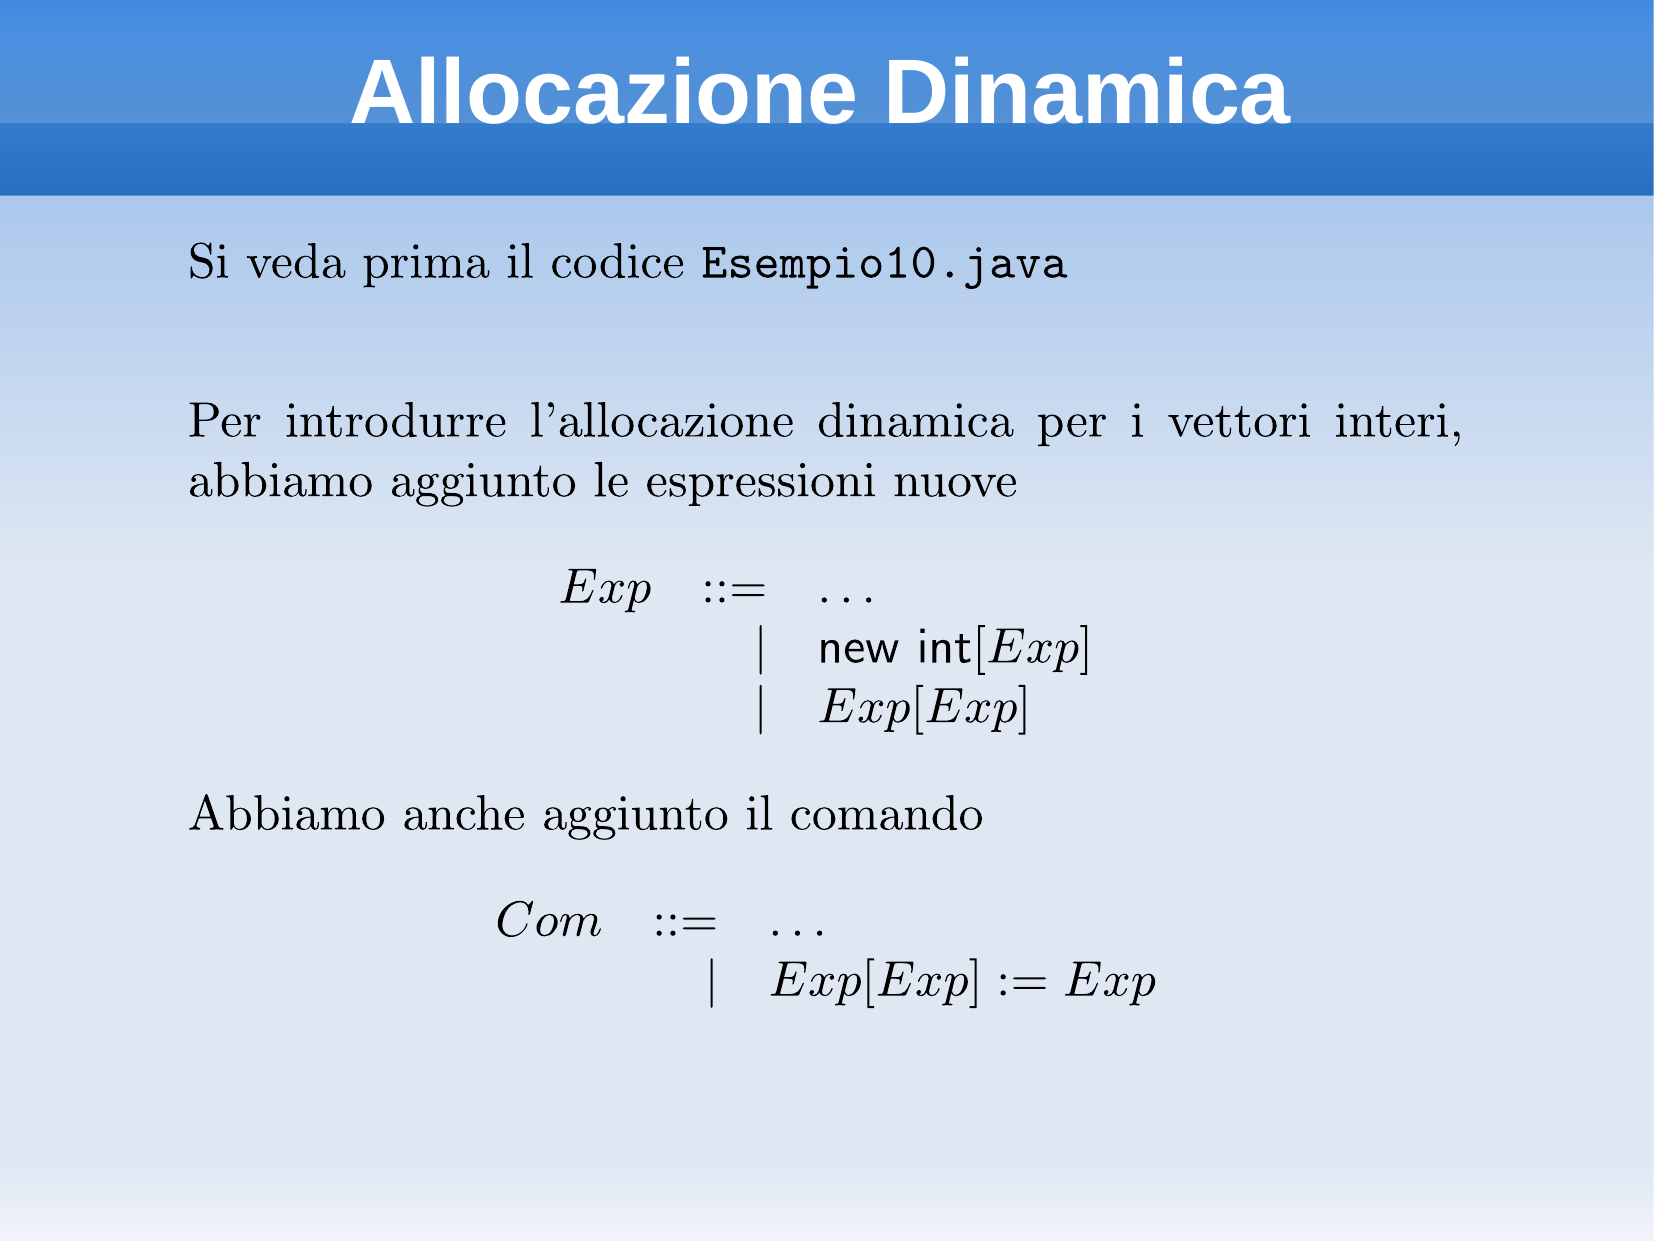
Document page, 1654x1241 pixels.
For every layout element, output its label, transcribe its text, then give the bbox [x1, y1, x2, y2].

title Allocazione Dinamica [76, 0, 1565, 188]
picture [0, 0, 1654, 1241]
text_box [187, 242, 1464, 1009]
